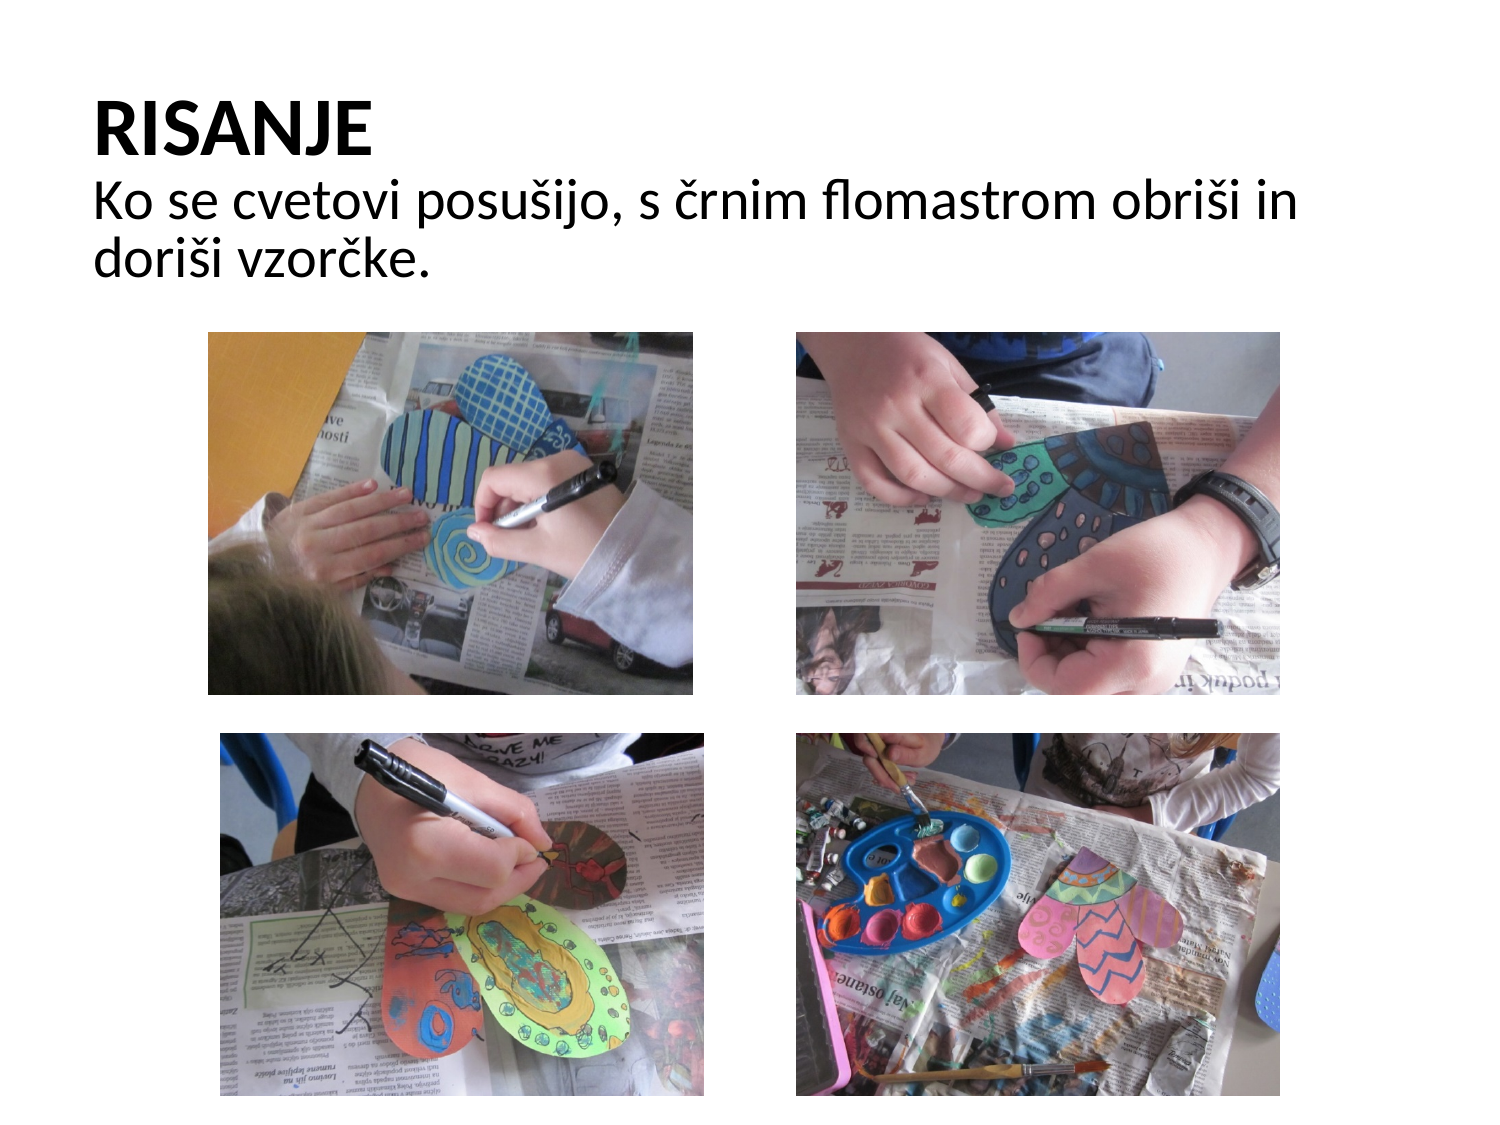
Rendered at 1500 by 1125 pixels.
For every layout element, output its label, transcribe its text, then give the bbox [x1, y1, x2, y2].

picture [220, 733, 704, 1096]
text_box RISANJE Ko se cvetovi posušijo, s črnim flomastrom obriši in doriši vzorčke. [78, 85, 1385, 300]
picture [208, 332, 693, 695]
picture [796, 733, 1280, 1096]
picture [796, 332, 1280, 695]
